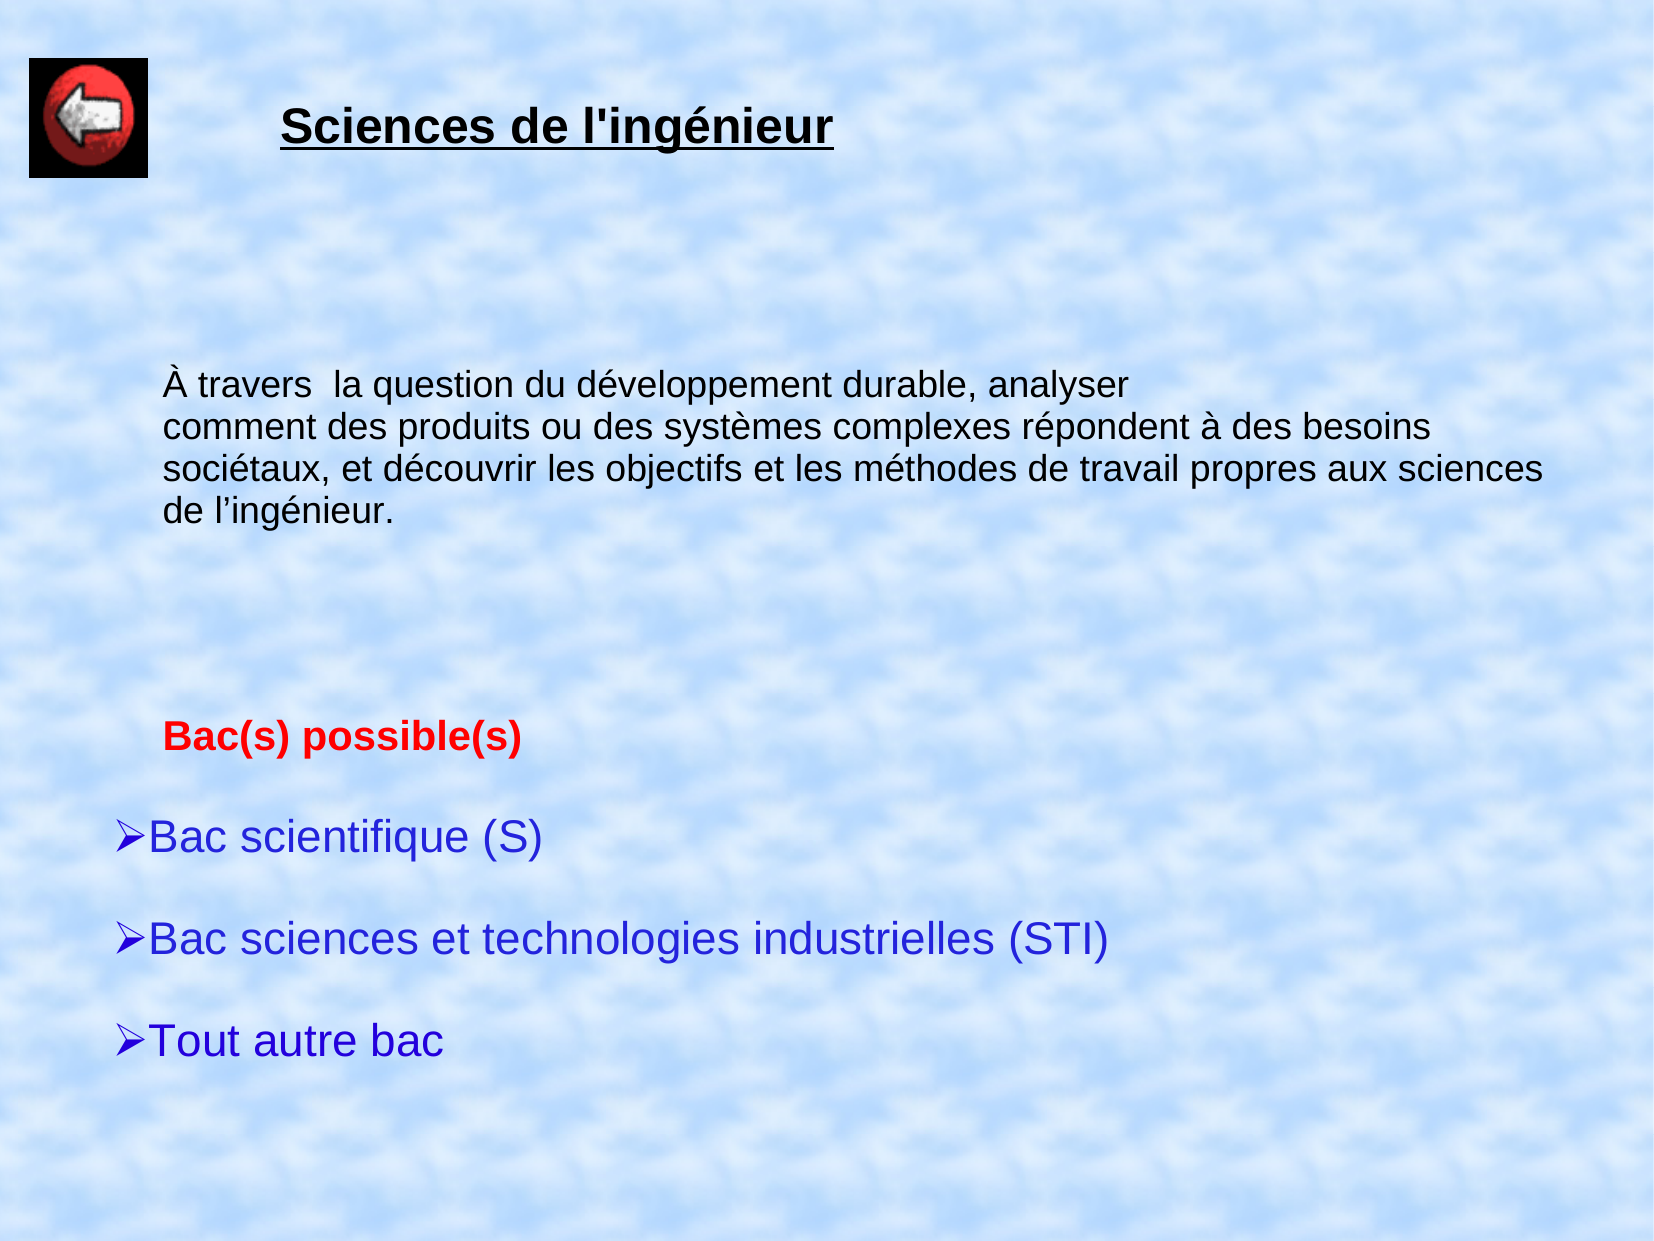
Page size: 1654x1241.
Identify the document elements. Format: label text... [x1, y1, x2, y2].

text_box Sciences de l'ingénieur [265, 88, 857, 161]
text_box À travers la question du développement durable, analyser comment des produits ou des systèmes complexes répondent à des besoins sociétaux, et découvrir les objectifs et les méthodes de travail propres aux sciences de l’ingénieur. [147, 354, 1565, 768]
picture [0, 0, 1654, 1241]
text_box Bac(s) possible(s) [147, 706, 538, 768]
text_box Bac scientifique (S) Bac sciences et technologies industrielles (STI) Tout autre bac [97, 804, 1211, 1093]
